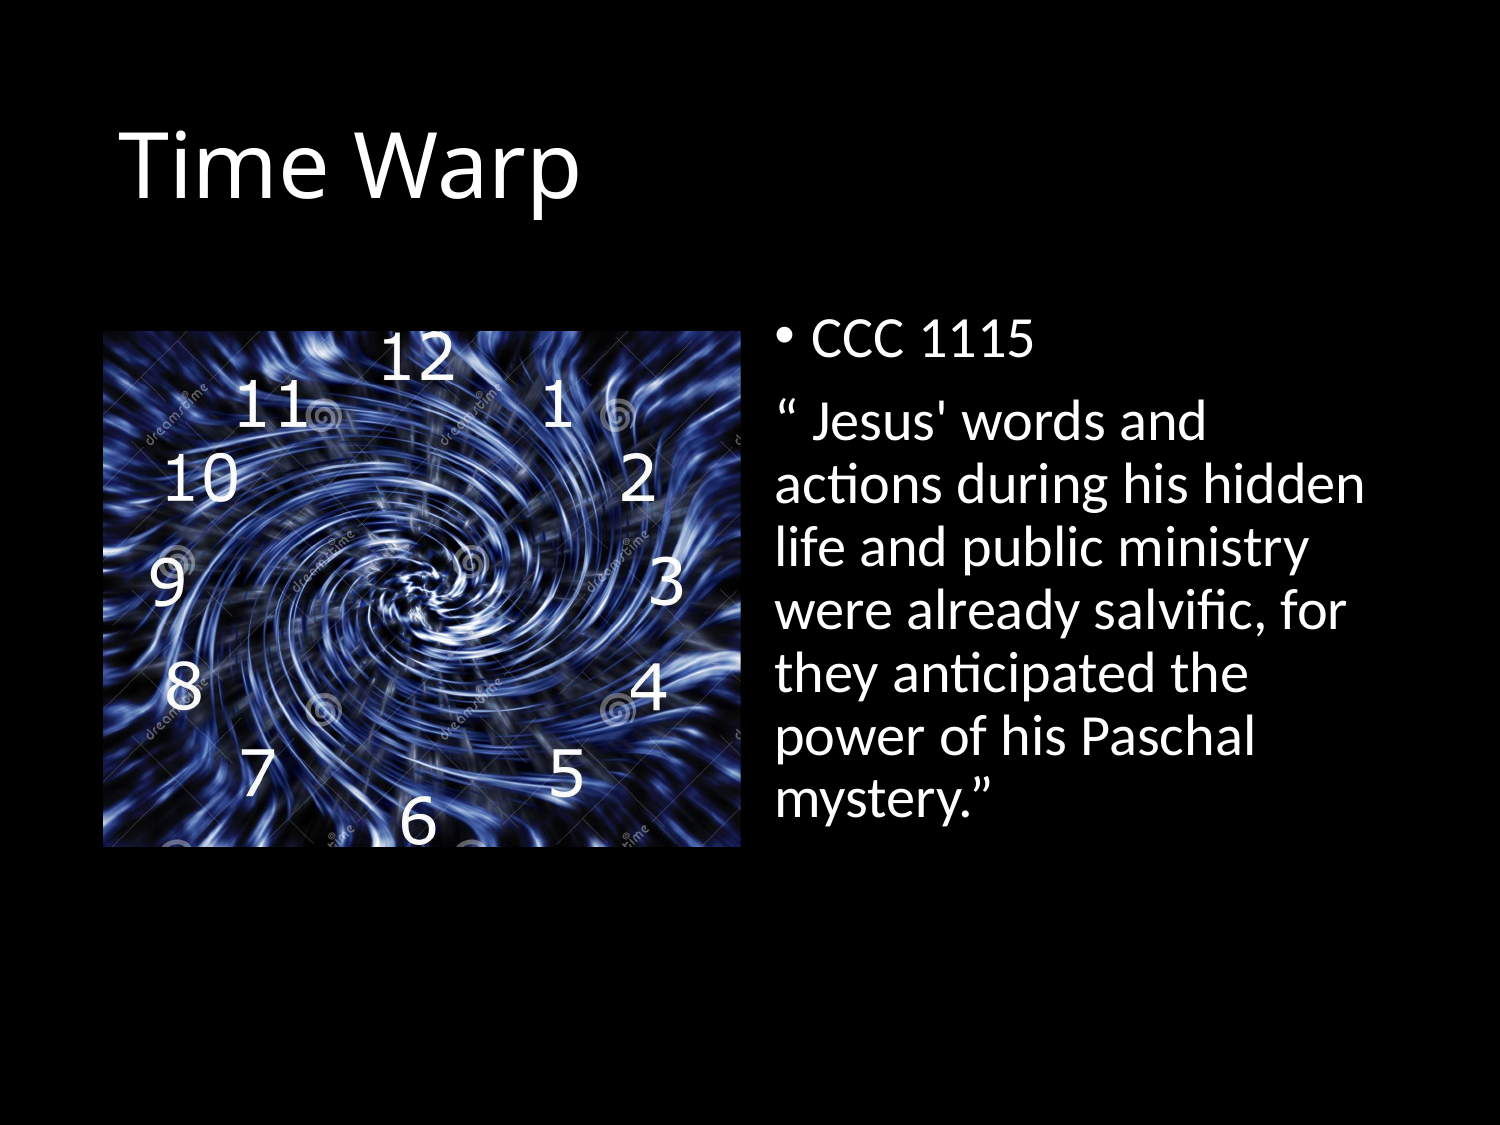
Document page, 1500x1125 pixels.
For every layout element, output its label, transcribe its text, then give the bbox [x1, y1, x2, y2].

list CCC 1115 “ Jesus' words and actions during his hidden life and public ministry were already salvific, for they anticipated the power of his Paschal mystery.” [759, 299, 1397, 1014]
title Time Warp [103, 59, 1397, 278]
picture [103, 320, 741, 847]
